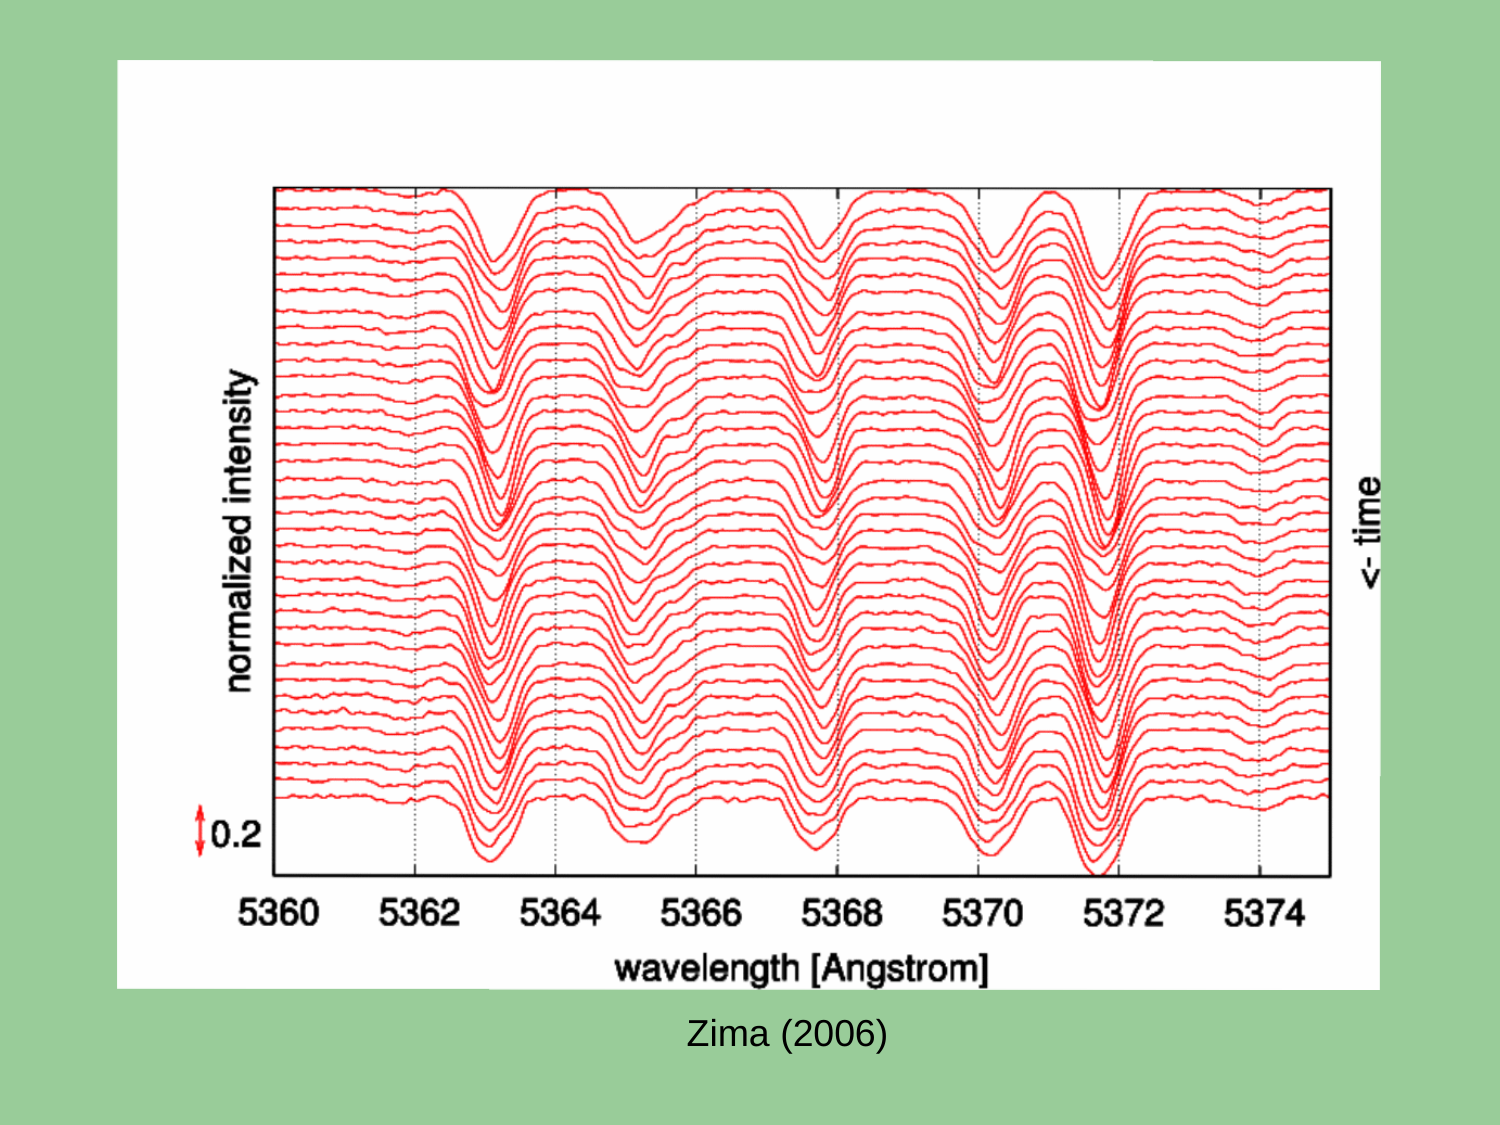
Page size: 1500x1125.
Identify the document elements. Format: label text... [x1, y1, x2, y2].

text_box Zima (2006) [345, 1005, 1231, 1062]
picture [116, 60, 1381, 991]
